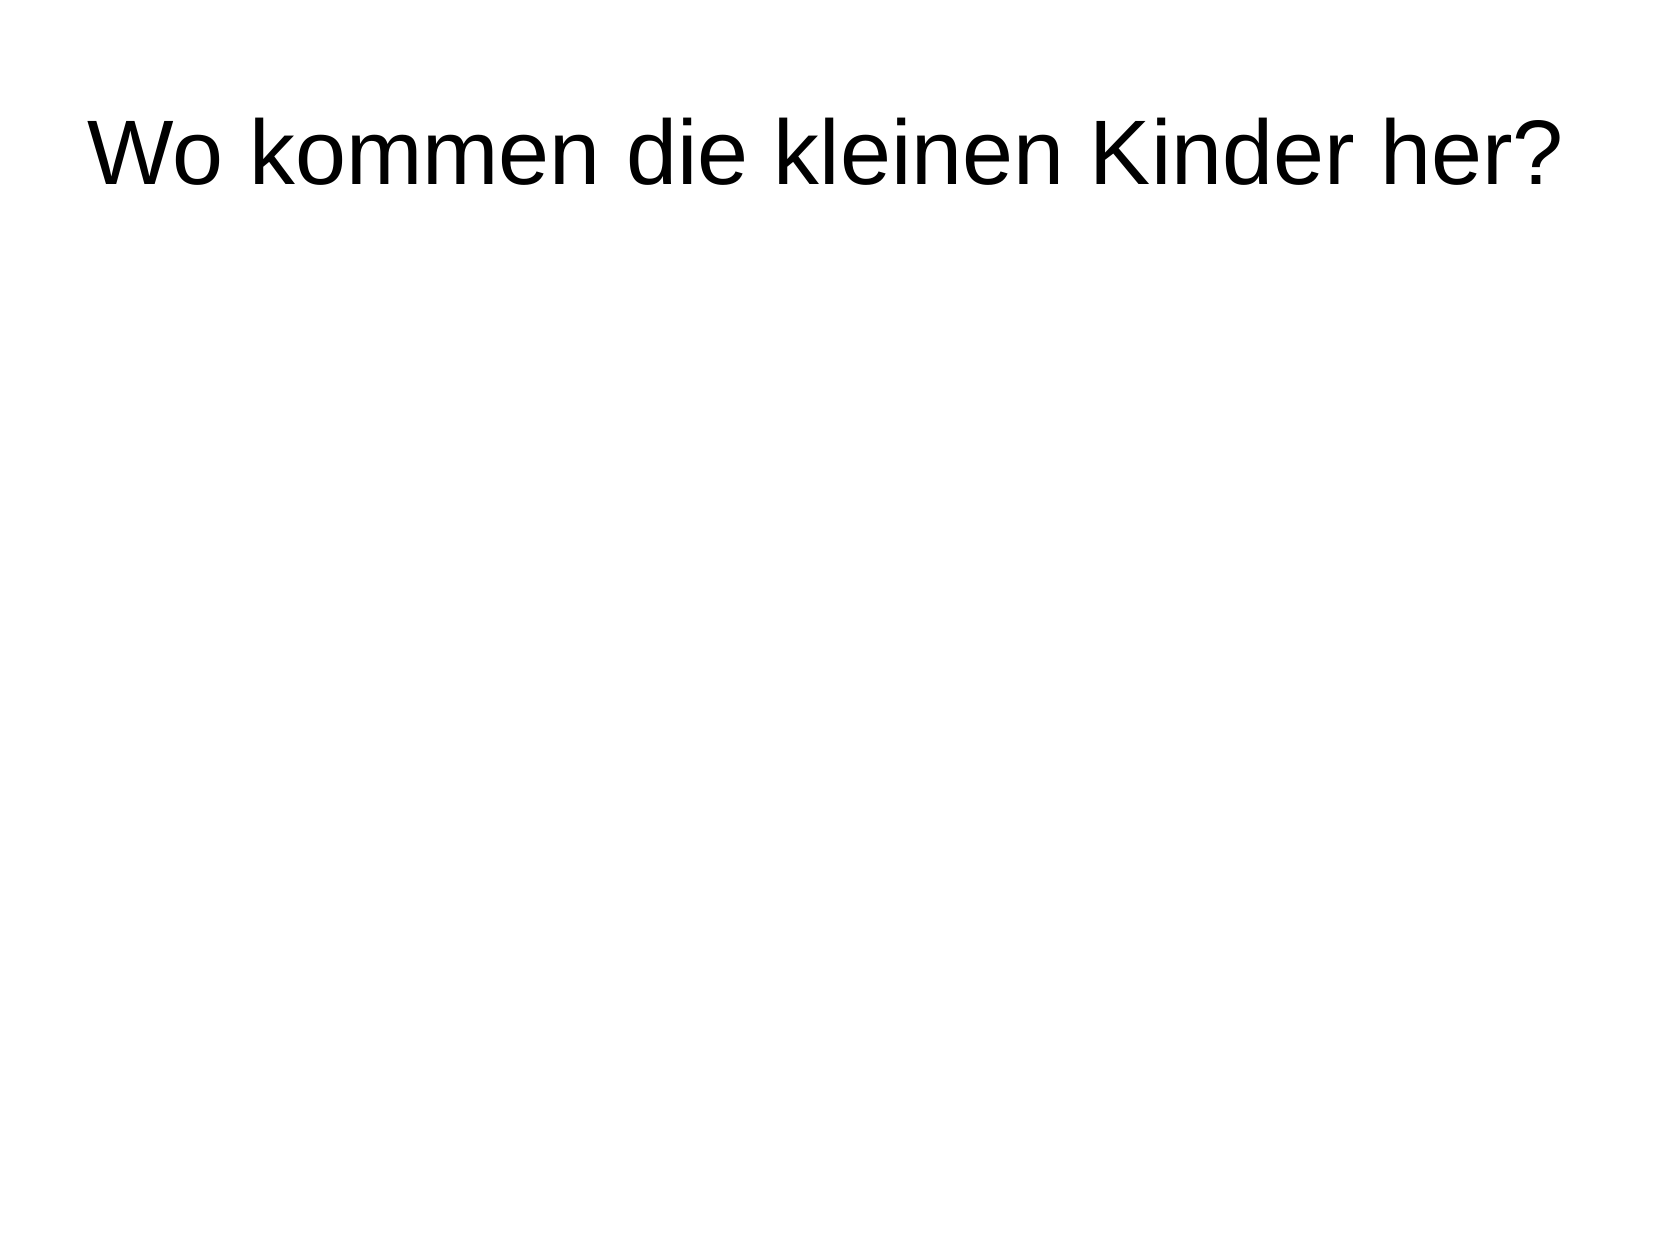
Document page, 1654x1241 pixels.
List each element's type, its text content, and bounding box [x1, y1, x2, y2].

title Wo kommen die kleinen Kinder her? [82, 49, 1571, 257]
